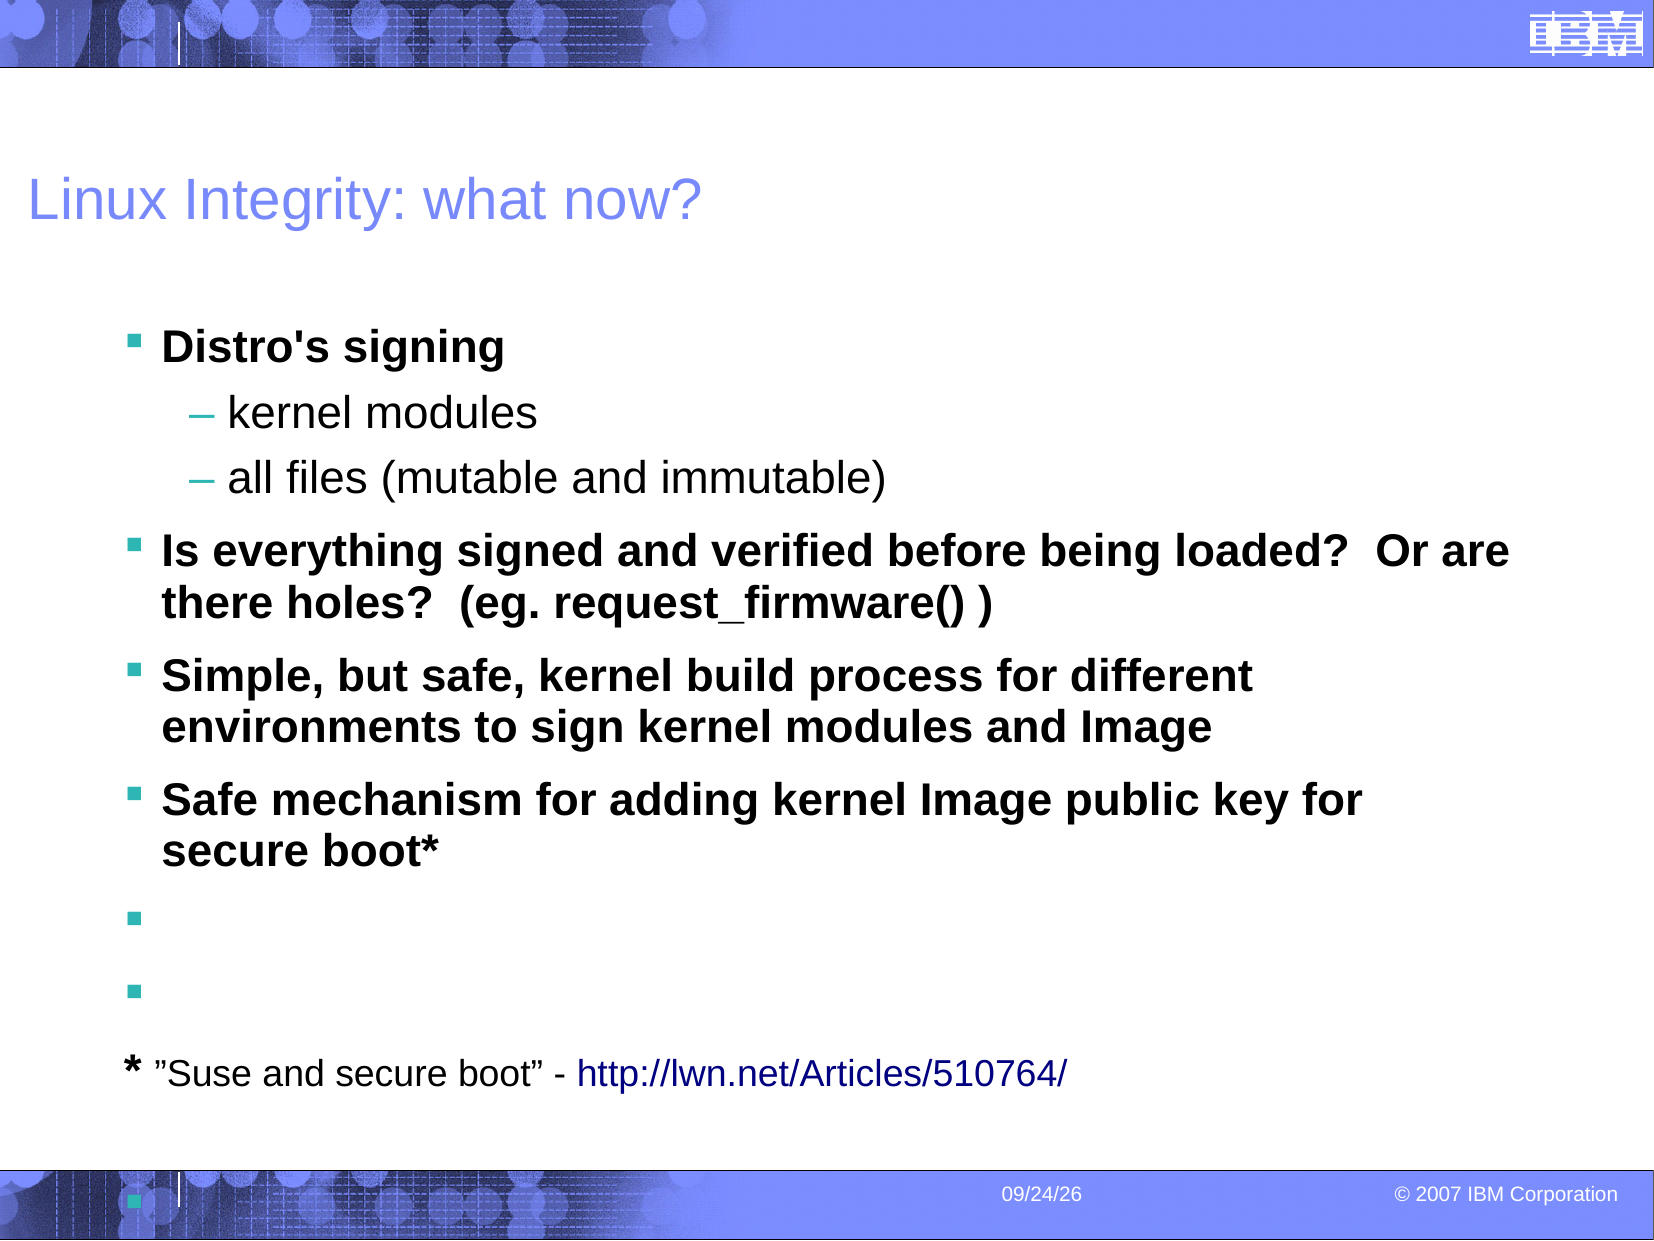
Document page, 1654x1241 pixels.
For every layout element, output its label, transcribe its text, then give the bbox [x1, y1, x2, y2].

title Linux Integrity: what now? [27, 164, 1519, 241]
list Distro's signing kernel modules all files (mutable and immutable) Is everything signed and verified before being loaded? Or are there holes? (eg. request_firmware() ) Simple, but safe, kernel build process for different environments to sign kernel modules and Image Safe mechanism for adding kernel Image public key for secure boot* * ”Suse and secure boot” - http://lwn.net/Articles/510764/ [123, 321, 1531, 1233]
